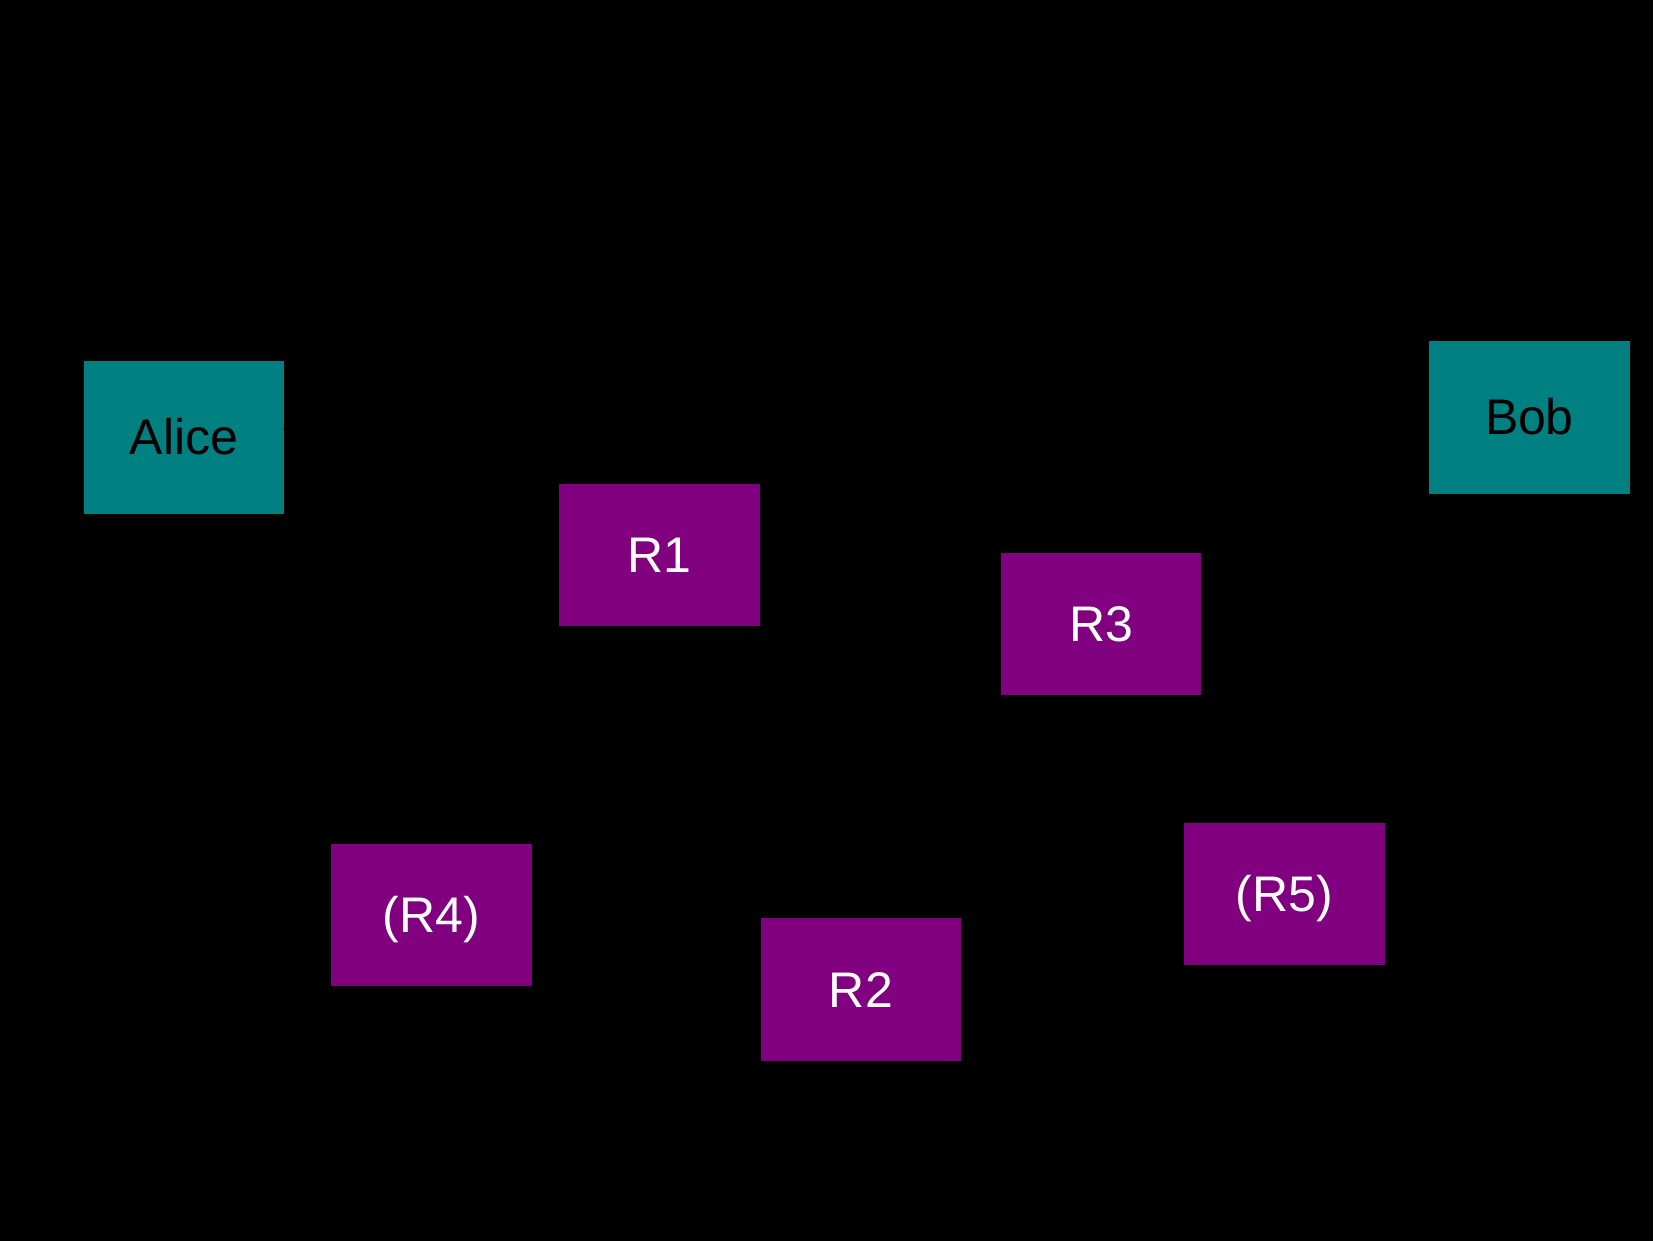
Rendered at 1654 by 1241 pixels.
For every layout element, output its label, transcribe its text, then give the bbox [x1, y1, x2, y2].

text_box (R5) [1183, 822, 1386, 966]
text_box Alice [83, 360, 285, 515]
text_box R3 [1000, 552, 1202, 696]
text_box (R4) [330, 843, 533, 987]
text_box R1 [558, 483, 761, 627]
text_box R2 [760, 917, 962, 1062]
text_box Bob [1428, 340, 1631, 495]
